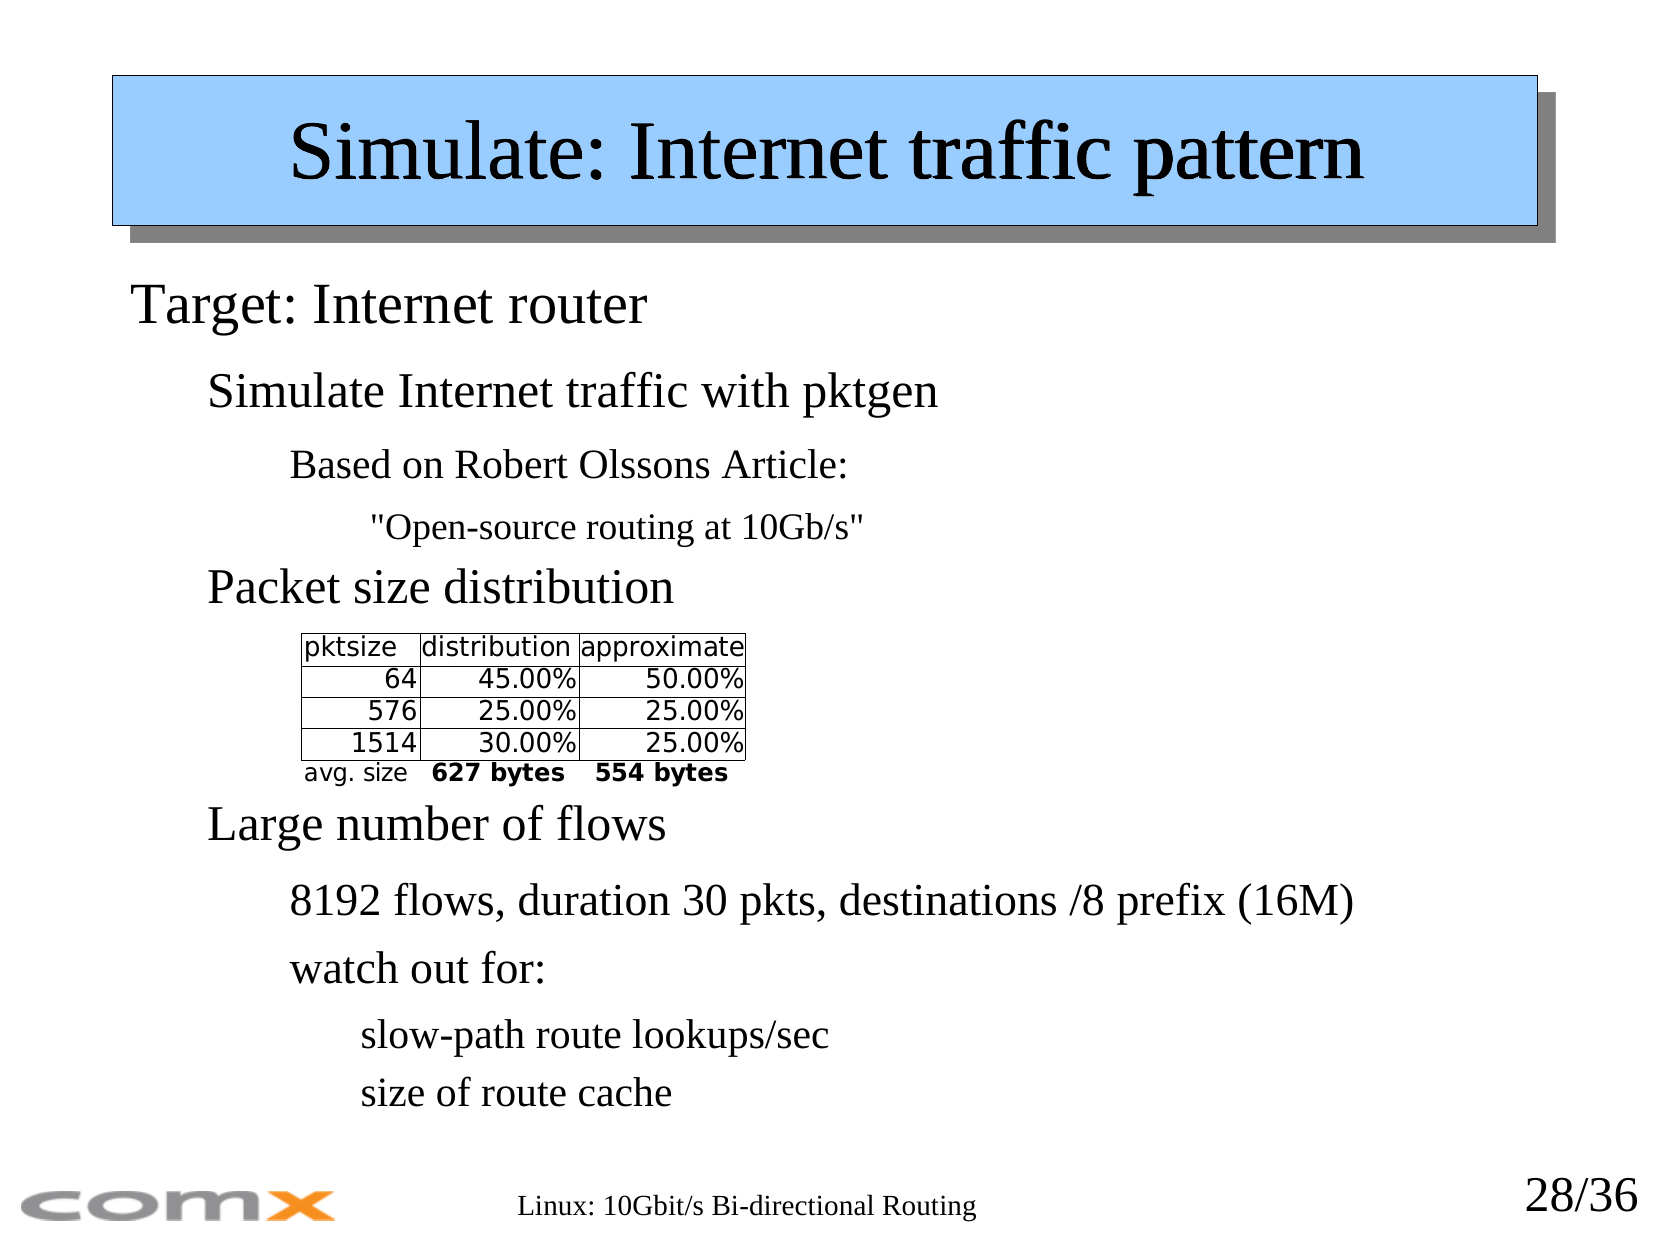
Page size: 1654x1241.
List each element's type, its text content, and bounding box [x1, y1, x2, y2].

chart [300, 631, 877, 793]
list Target: Internet router Simulate Internet traffic with pktgen Based on Robert Olssons Article: "Open-source routing at 10Gb/s" Packet size distribution Large number of flows 8192 flows, duration 30 pkts, destinations /8 prefix (16M) watch out for: slow-path route lookups/sec size of route cache [112, 271, 1538, 1201]
title Simulate: Internet traffic pattern [116, 75, 1538, 226]
picture [21, 1191, 335, 1221]
